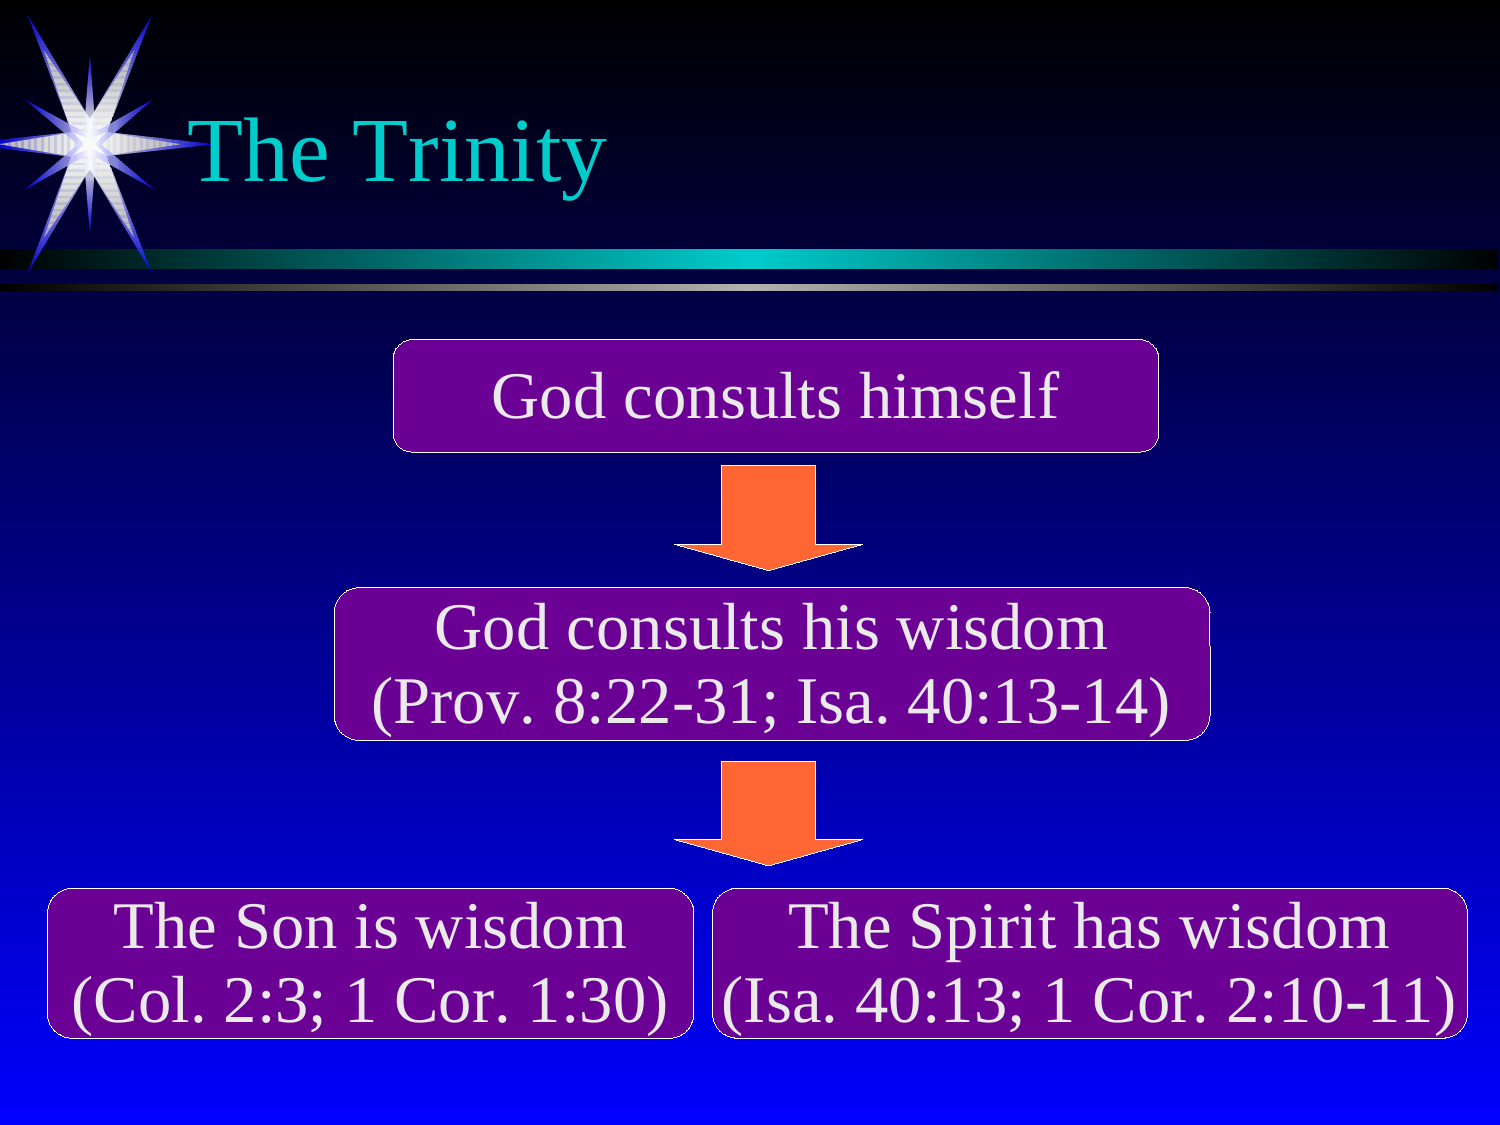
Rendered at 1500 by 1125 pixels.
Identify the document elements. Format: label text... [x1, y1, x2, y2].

text_box [674, 761, 863, 866]
text_box [674, 465, 863, 571]
title The Trinity [187, 56, 1463, 244]
text_box God consults his wisdom (Prov. 8:22-31; Isa. 40:13-14) [334, 587, 1211, 741]
text_box The Spirit has wisdom (Isa. 40:13; 1 Cor. 2:10-11) [712, 888, 1468, 1039]
text_box The Son is wisdom (Col. 2:3; 1 Cor. 1:30) [47, 888, 694, 1039]
text_box God consults himself [393, 339, 1159, 453]
